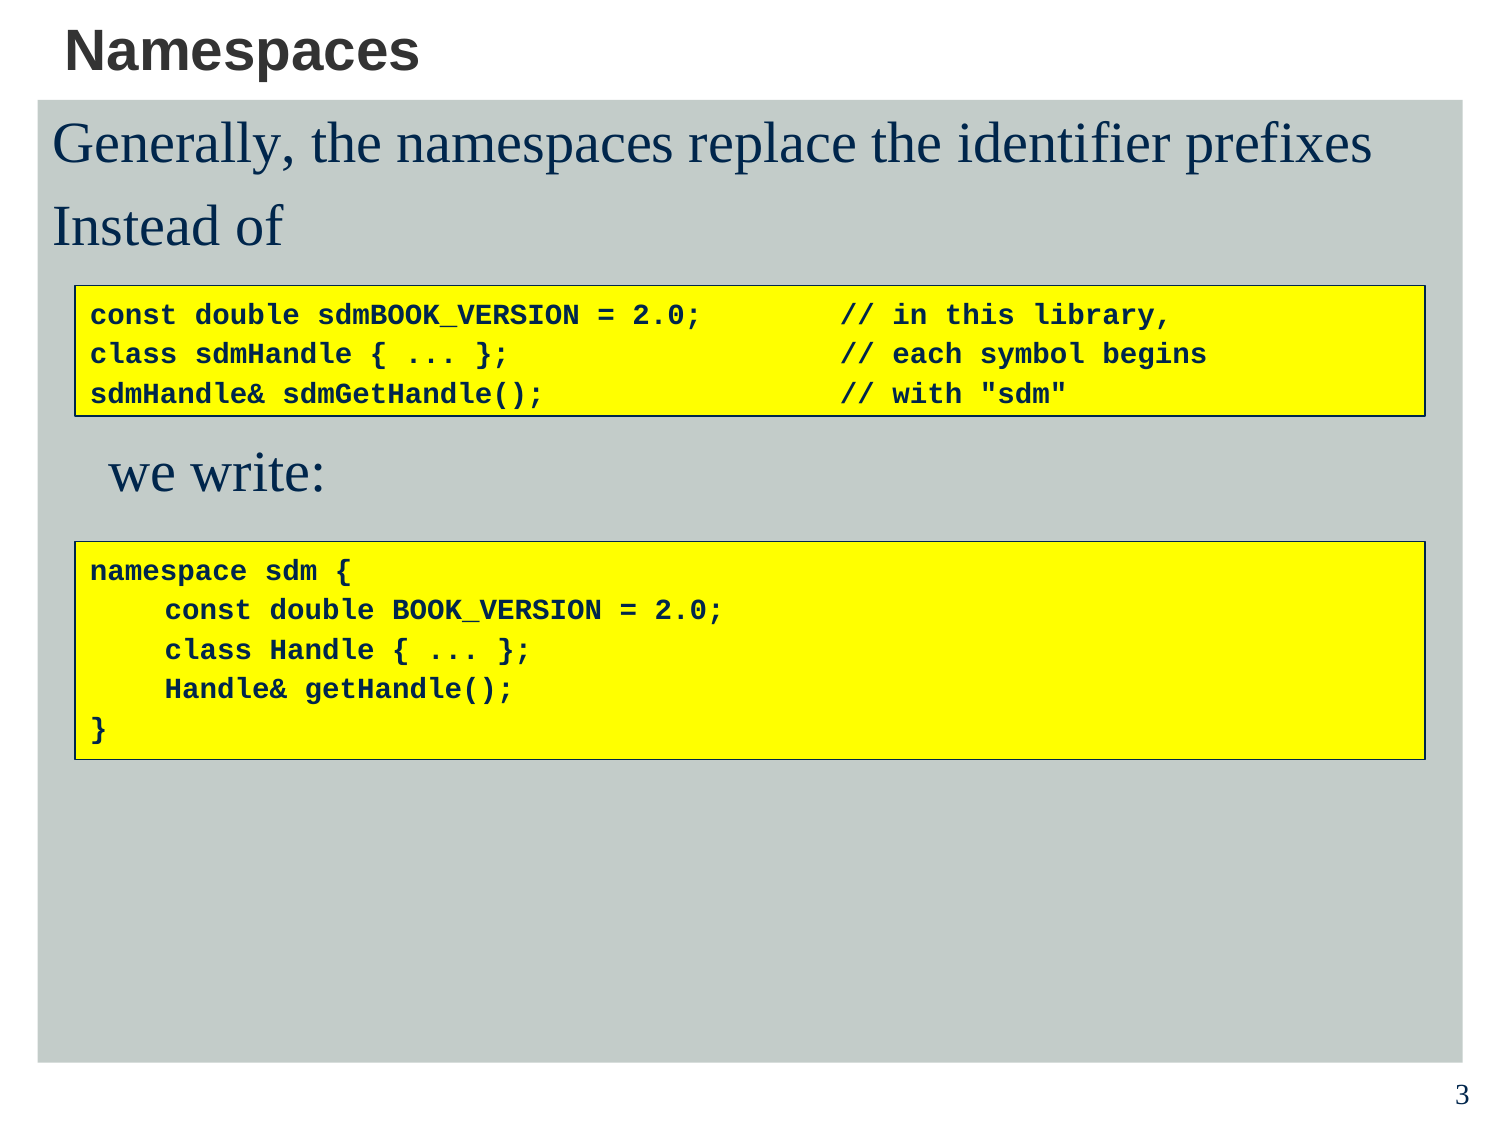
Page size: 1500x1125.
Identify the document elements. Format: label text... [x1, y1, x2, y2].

list Generally, the namespaces replace the identifier prefixes Instead of we write: [37, 99, 1463, 1063]
text_box namespace sdm { const double BOOK_VERSION = 2.0; class Handle { ... }; Handle& getHandle(); } [75, 541, 1426, 773]
title Namespaces [50, 0, 1450, 91]
text_box const double sdmBOOK_VERSION = 2.0; // in this library, class sdmHandle { ... }; // each symbol begins sdmHandle& sdmGetHandle(); // with "sdm" [75, 285, 1426, 500]
